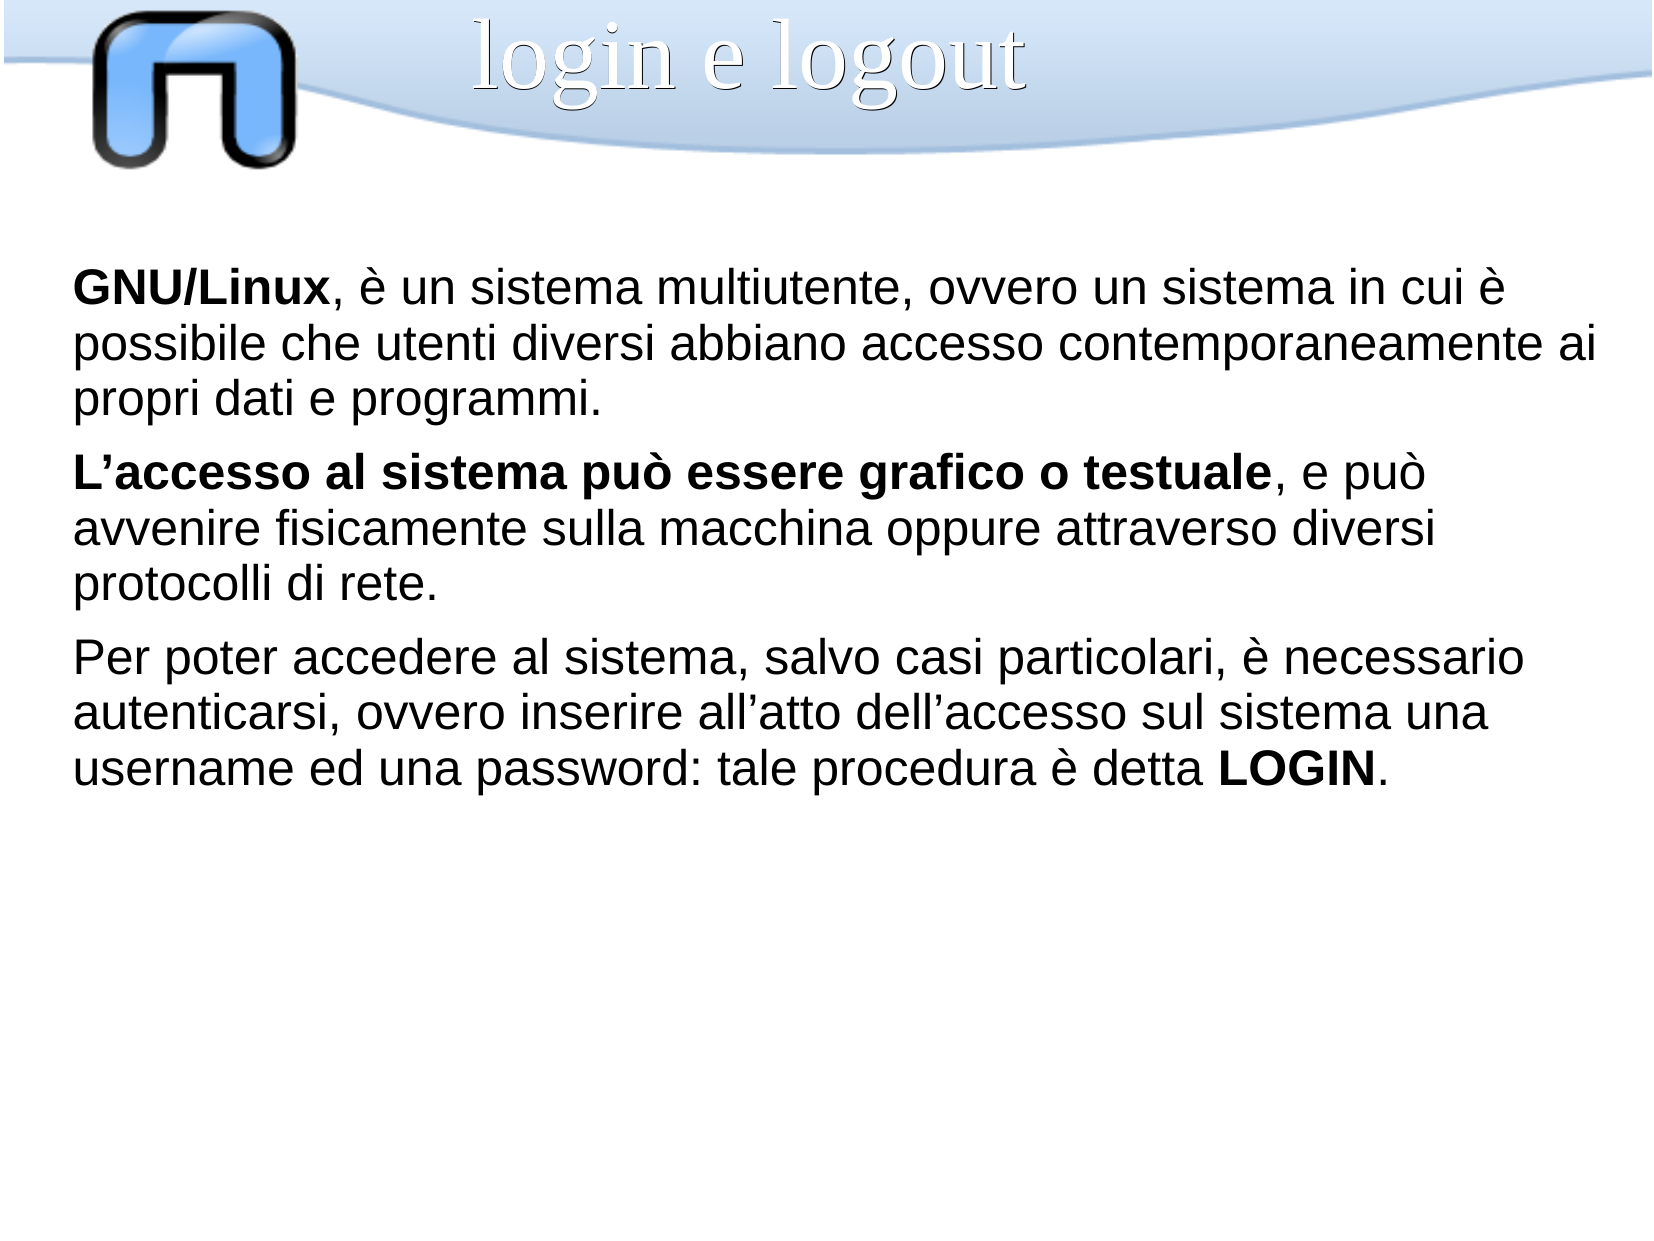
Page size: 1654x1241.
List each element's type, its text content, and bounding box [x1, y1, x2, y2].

picture [0, 0, 1654, 1241]
text_box login e logout [471, 0, 1654, 222]
list GNU/Linux, è un sistema multiutente, ovvero un sistema in cui è possibile che utenti diversi abbiano accesso contemporaneamente ai propri dati e programmi. L’accesso al sistema può essere grafico o testuale, e può avvenire fisicamente sulla macchina oppure attraverso diversi protocolli di rete. Per poter accedere al sistema, salvo casi particolari, è necessario autenticarsi, ovvero inserire all’atto dell’accesso sul sistema una username ed una password: tale procedura è detta LOGIN. [66, 252, 1623, 1089]
